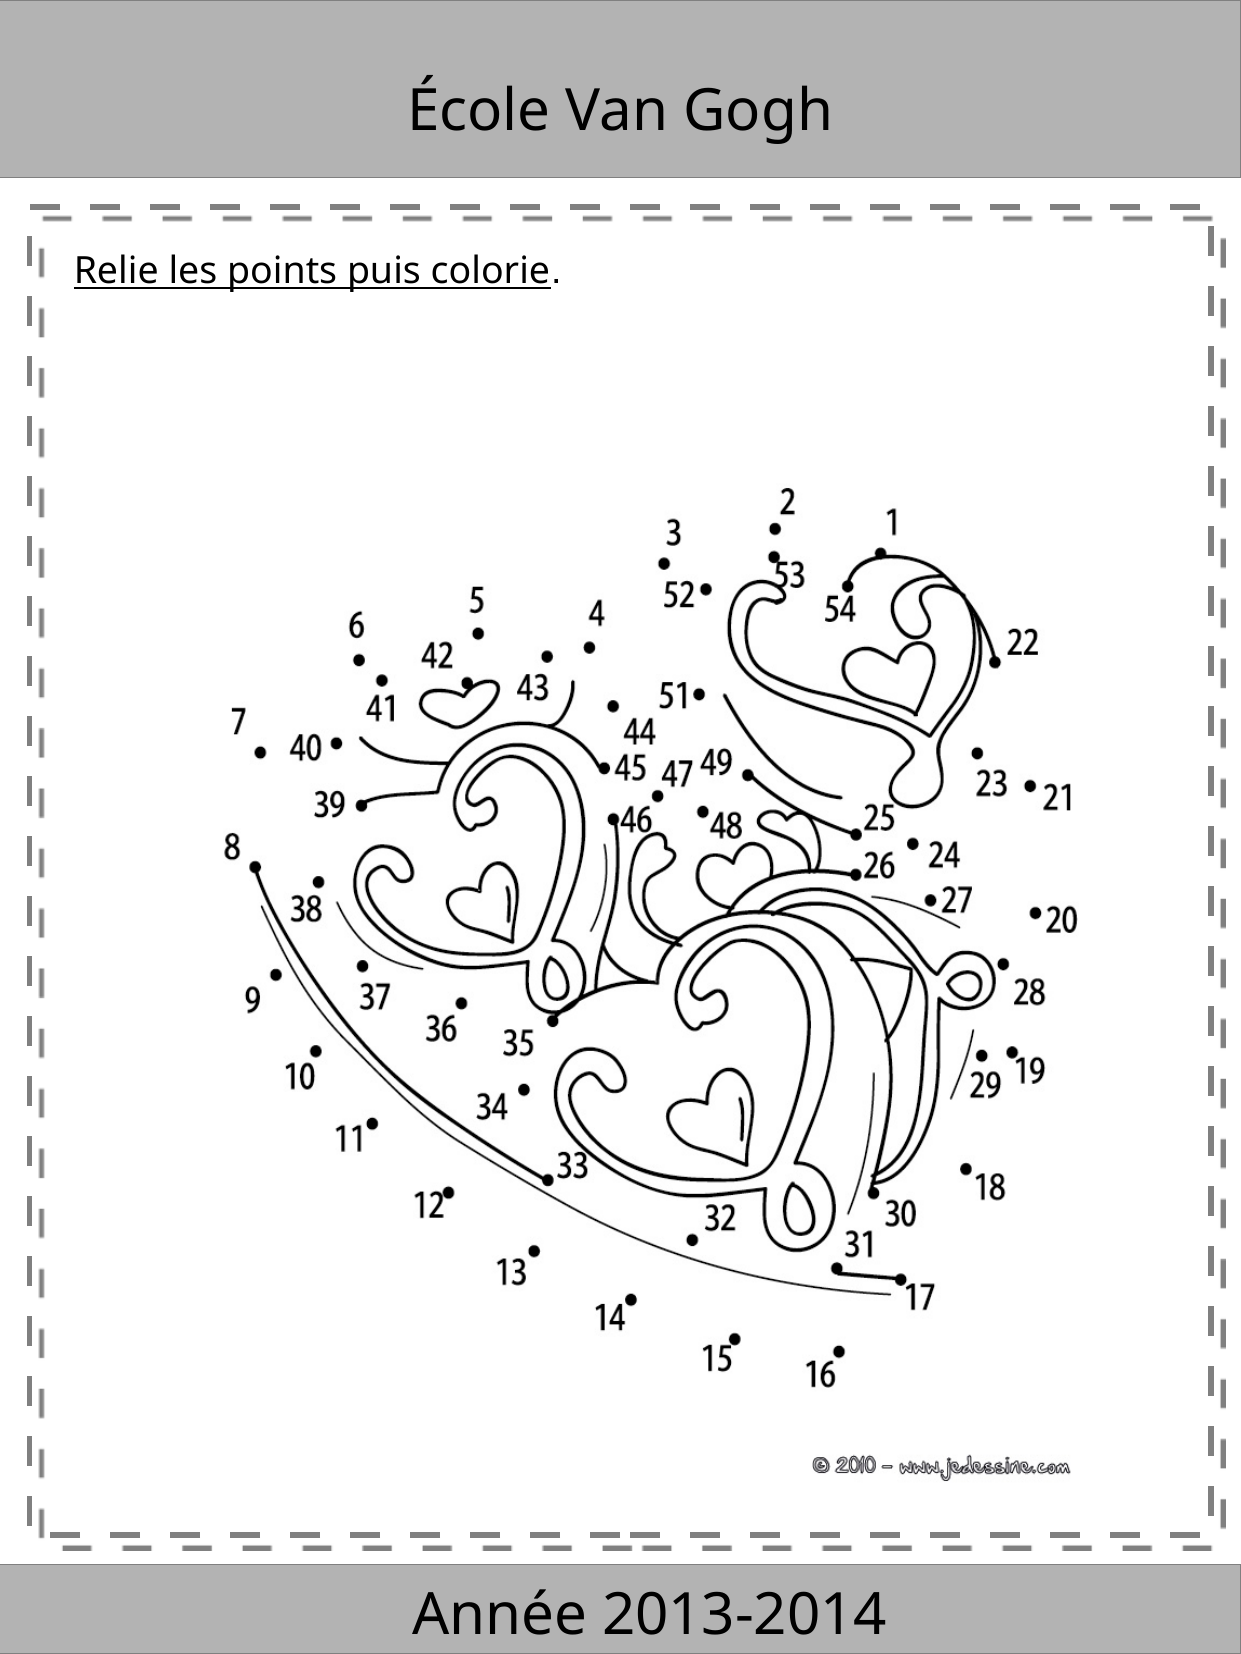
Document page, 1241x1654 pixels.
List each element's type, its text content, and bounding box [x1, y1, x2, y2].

text_box École Van Gogh [177, 61, 1063, 174]
text_box [0, 1564, 206, 1654]
text_box [1093, 1564, 1241, 1654]
picture [206, 302, 1093, 1506]
text_box Année 2013-2014 [206, 1564, 1093, 1654]
text_box Relie les points puis colorie. [59, 236, 1152, 300]
text_box [0, 0, 1241, 178]
